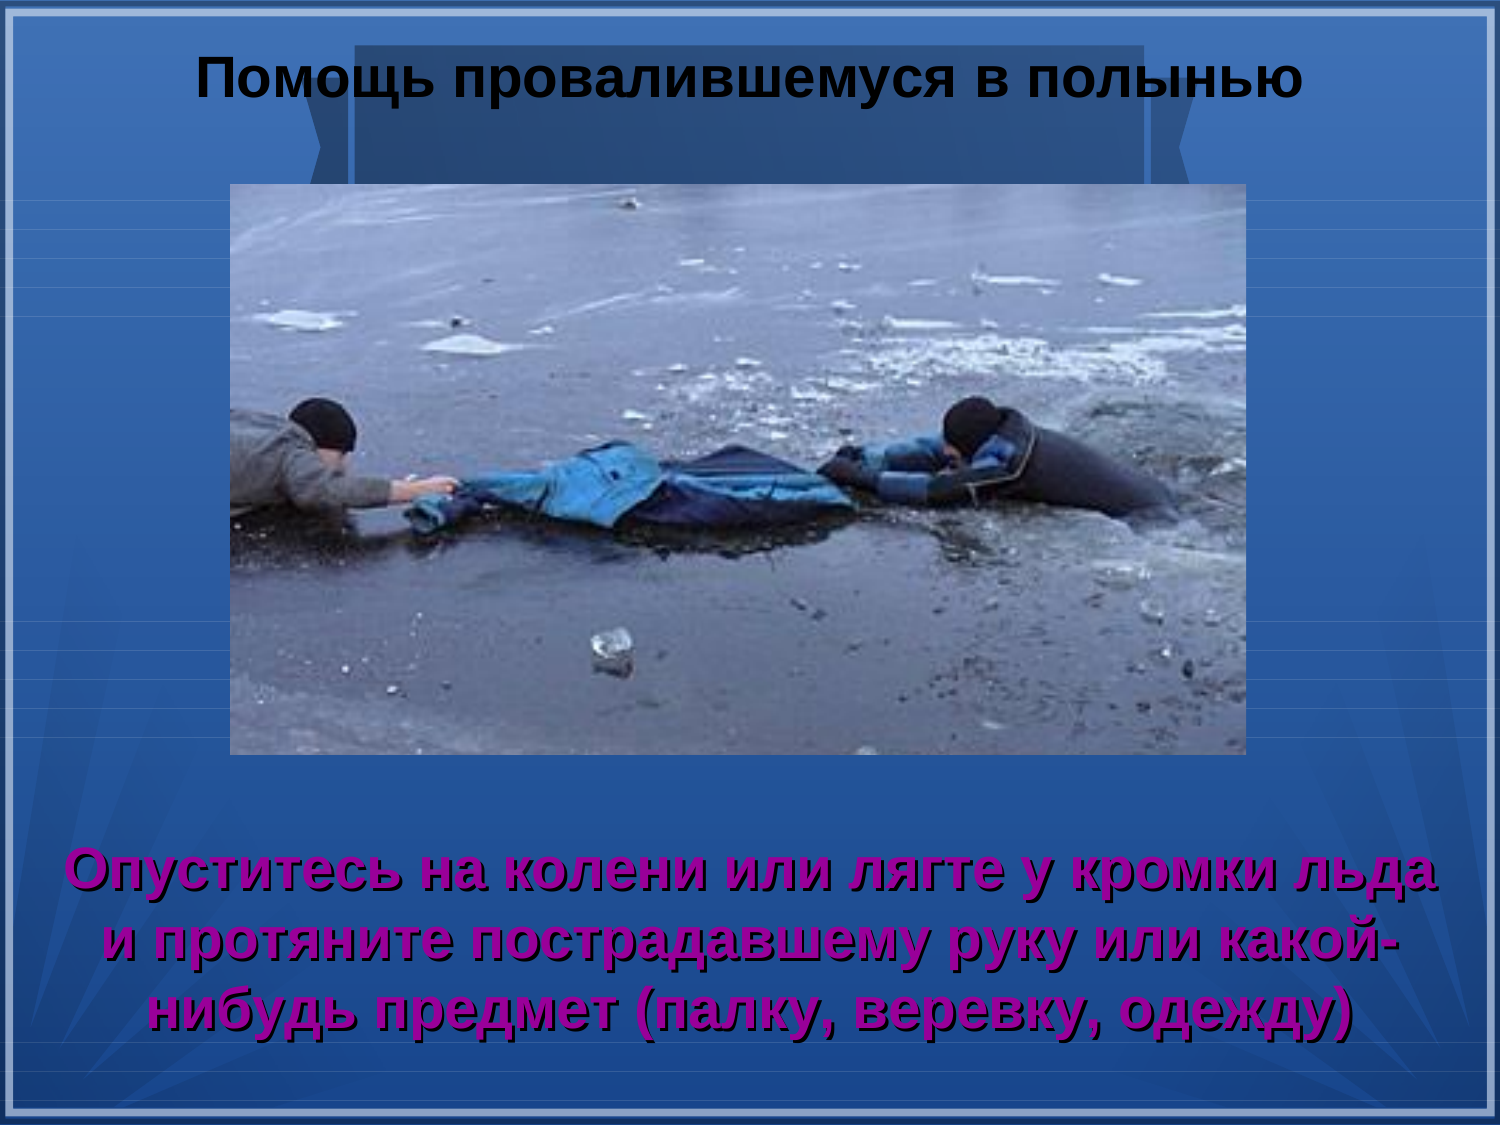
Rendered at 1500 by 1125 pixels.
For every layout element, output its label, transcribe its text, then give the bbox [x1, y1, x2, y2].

text_box Опуститесь на колени или лягте у кромки льда и протяните пострадавшему руку или какой-нибудь предмет (палку, веревку, одежду) [41, 822, 1459, 1048]
text_box Помощь провалившемуся в полынью [53, 31, 1447, 117]
picture [230, 184, 1247, 755]
